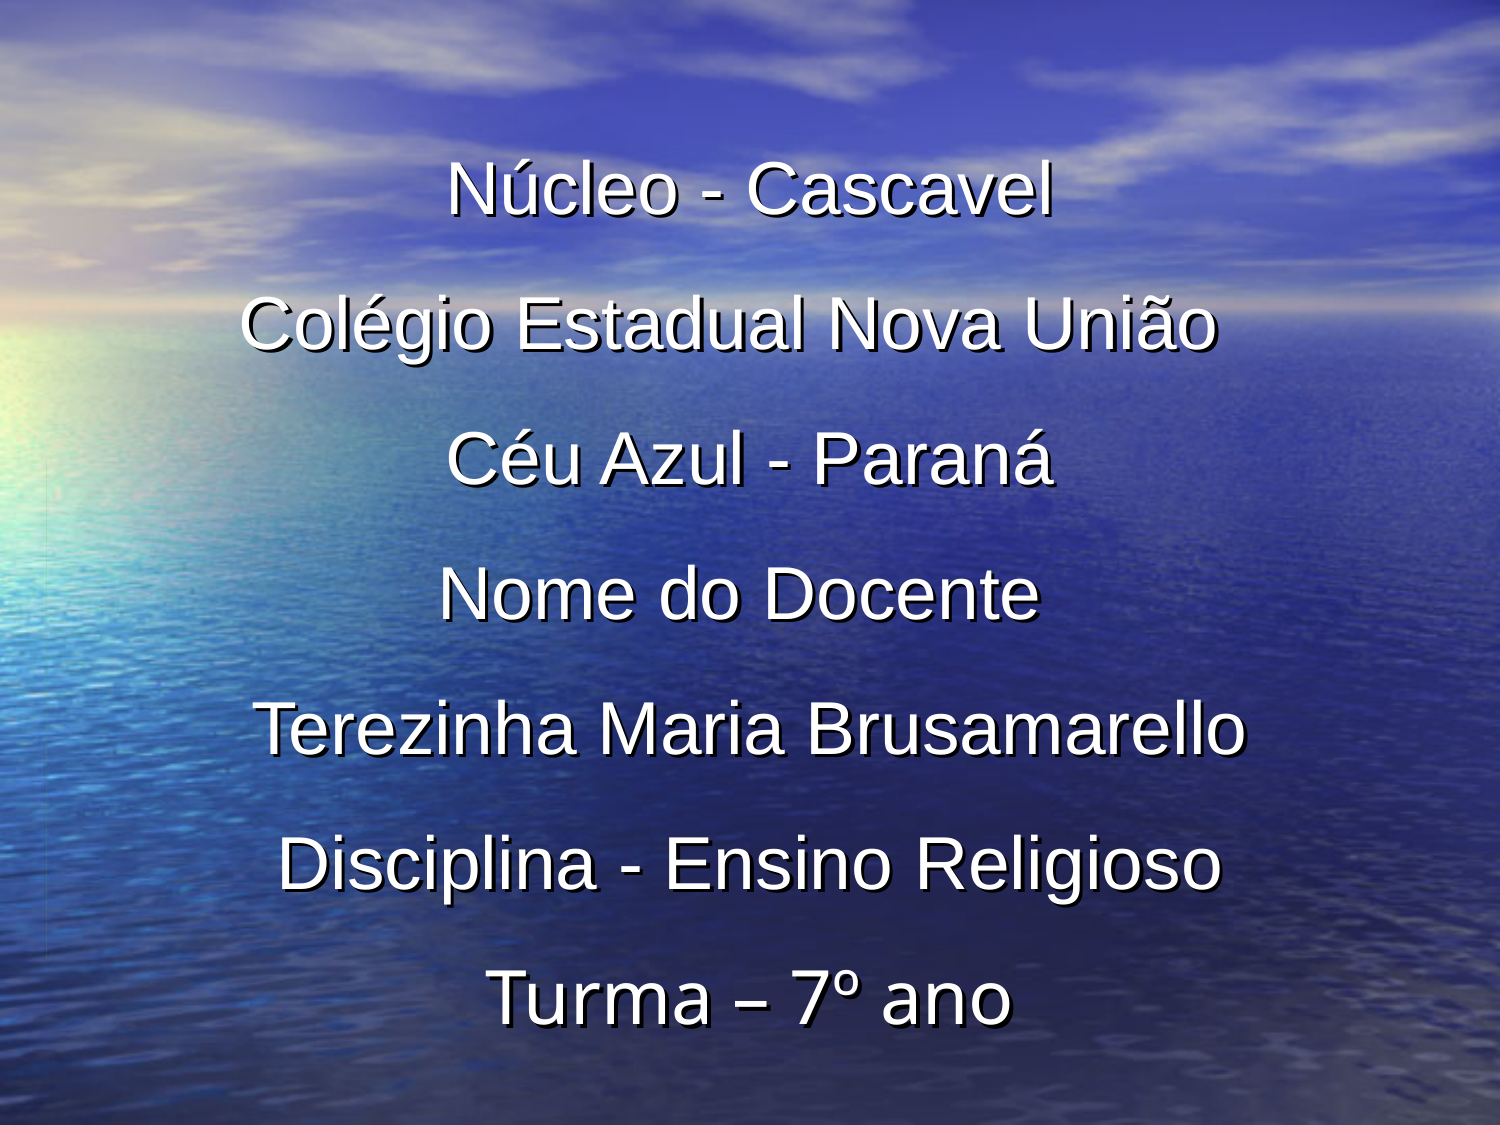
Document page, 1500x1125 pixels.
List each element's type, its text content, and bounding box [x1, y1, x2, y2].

title Núcleo - Cascavel Colégio Estadual Nova União Céu Azul - Paraná Nome do Docente Terezinha Maria Brusamarello Disciplina - Ensino Religioso Turma – 7º ano [64, 66, 1436, 1047]
picture [0, 0, 1500, 1125]
